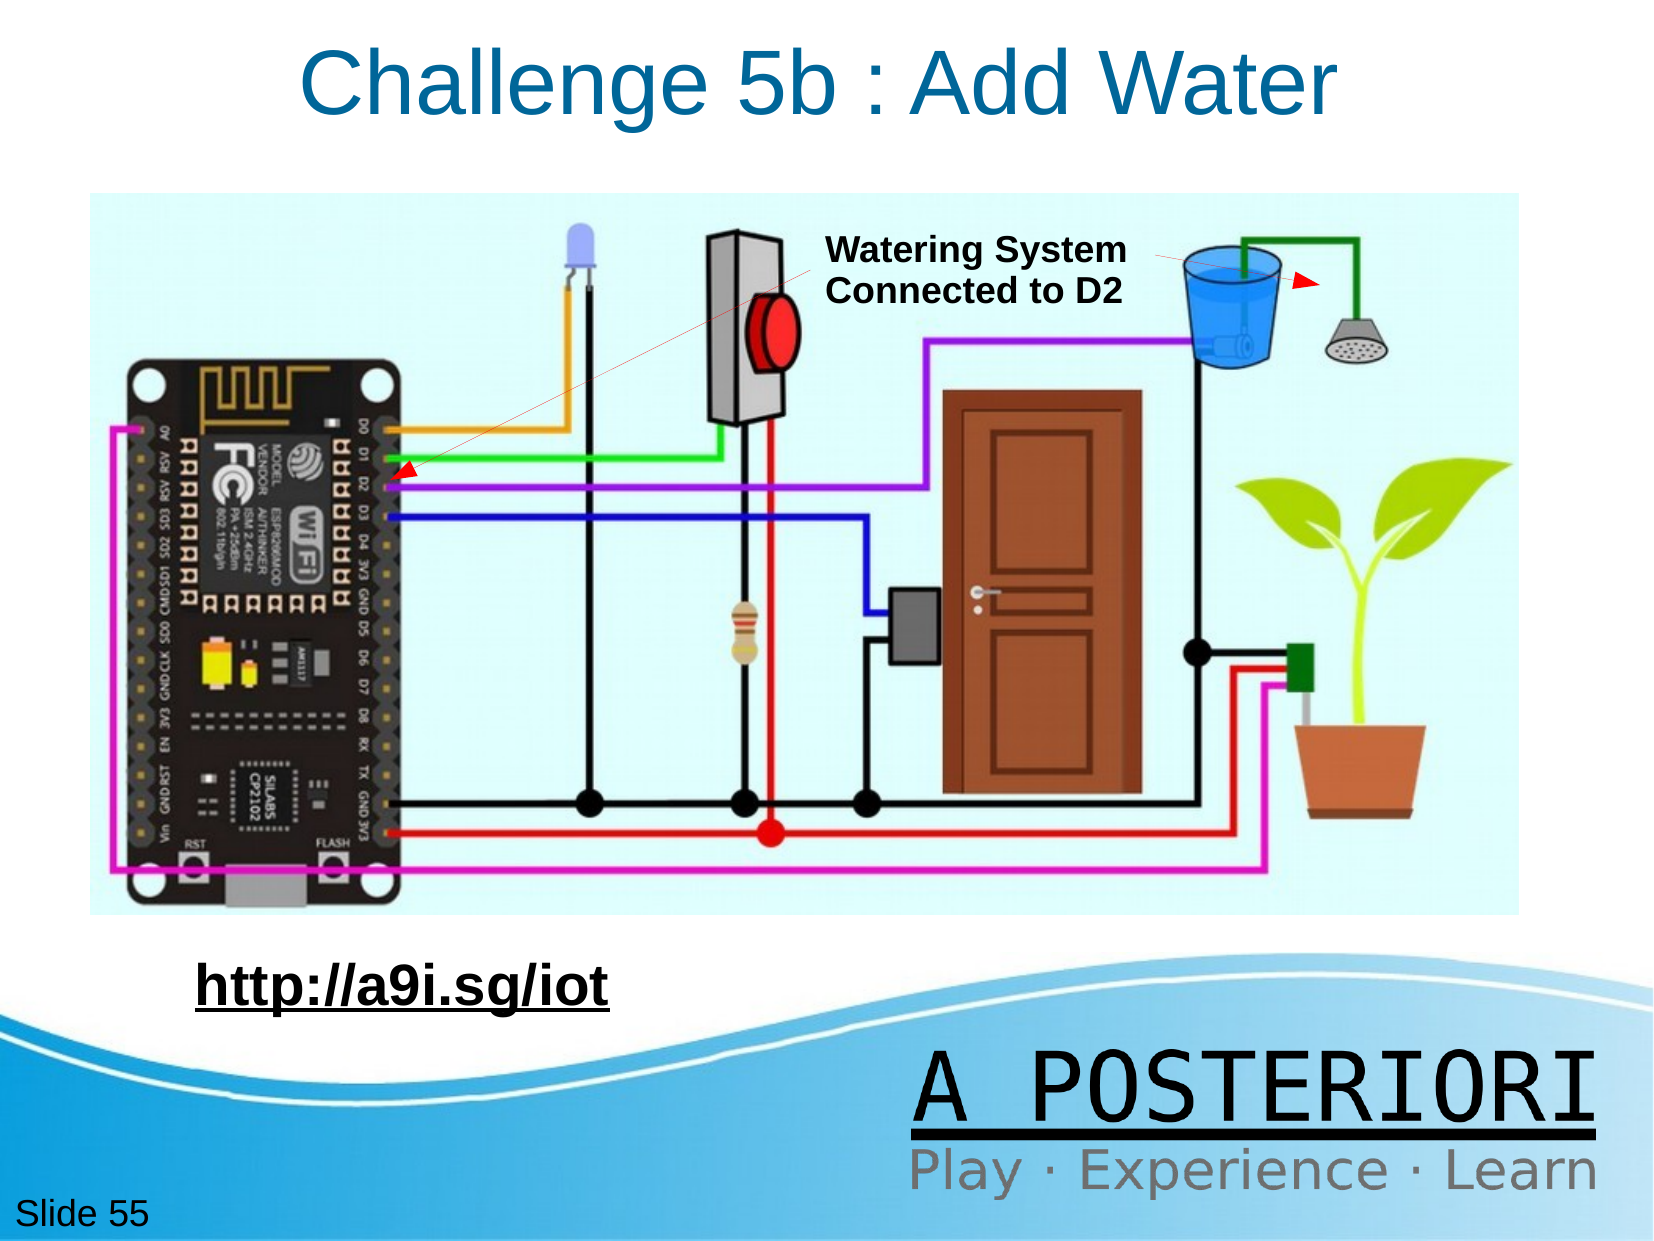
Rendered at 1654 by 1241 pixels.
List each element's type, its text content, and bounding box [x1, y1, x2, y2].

text_box http://a9i.sg/iot [180, 945, 631, 1090]
text_box Watering System Connected to D2 [810, 220, 1201, 361]
picture [0, 952, 1654, 1241]
picture [90, 193, 1519, 916]
title Challenge 5b : Add Water [75, 30, 1564, 135]
